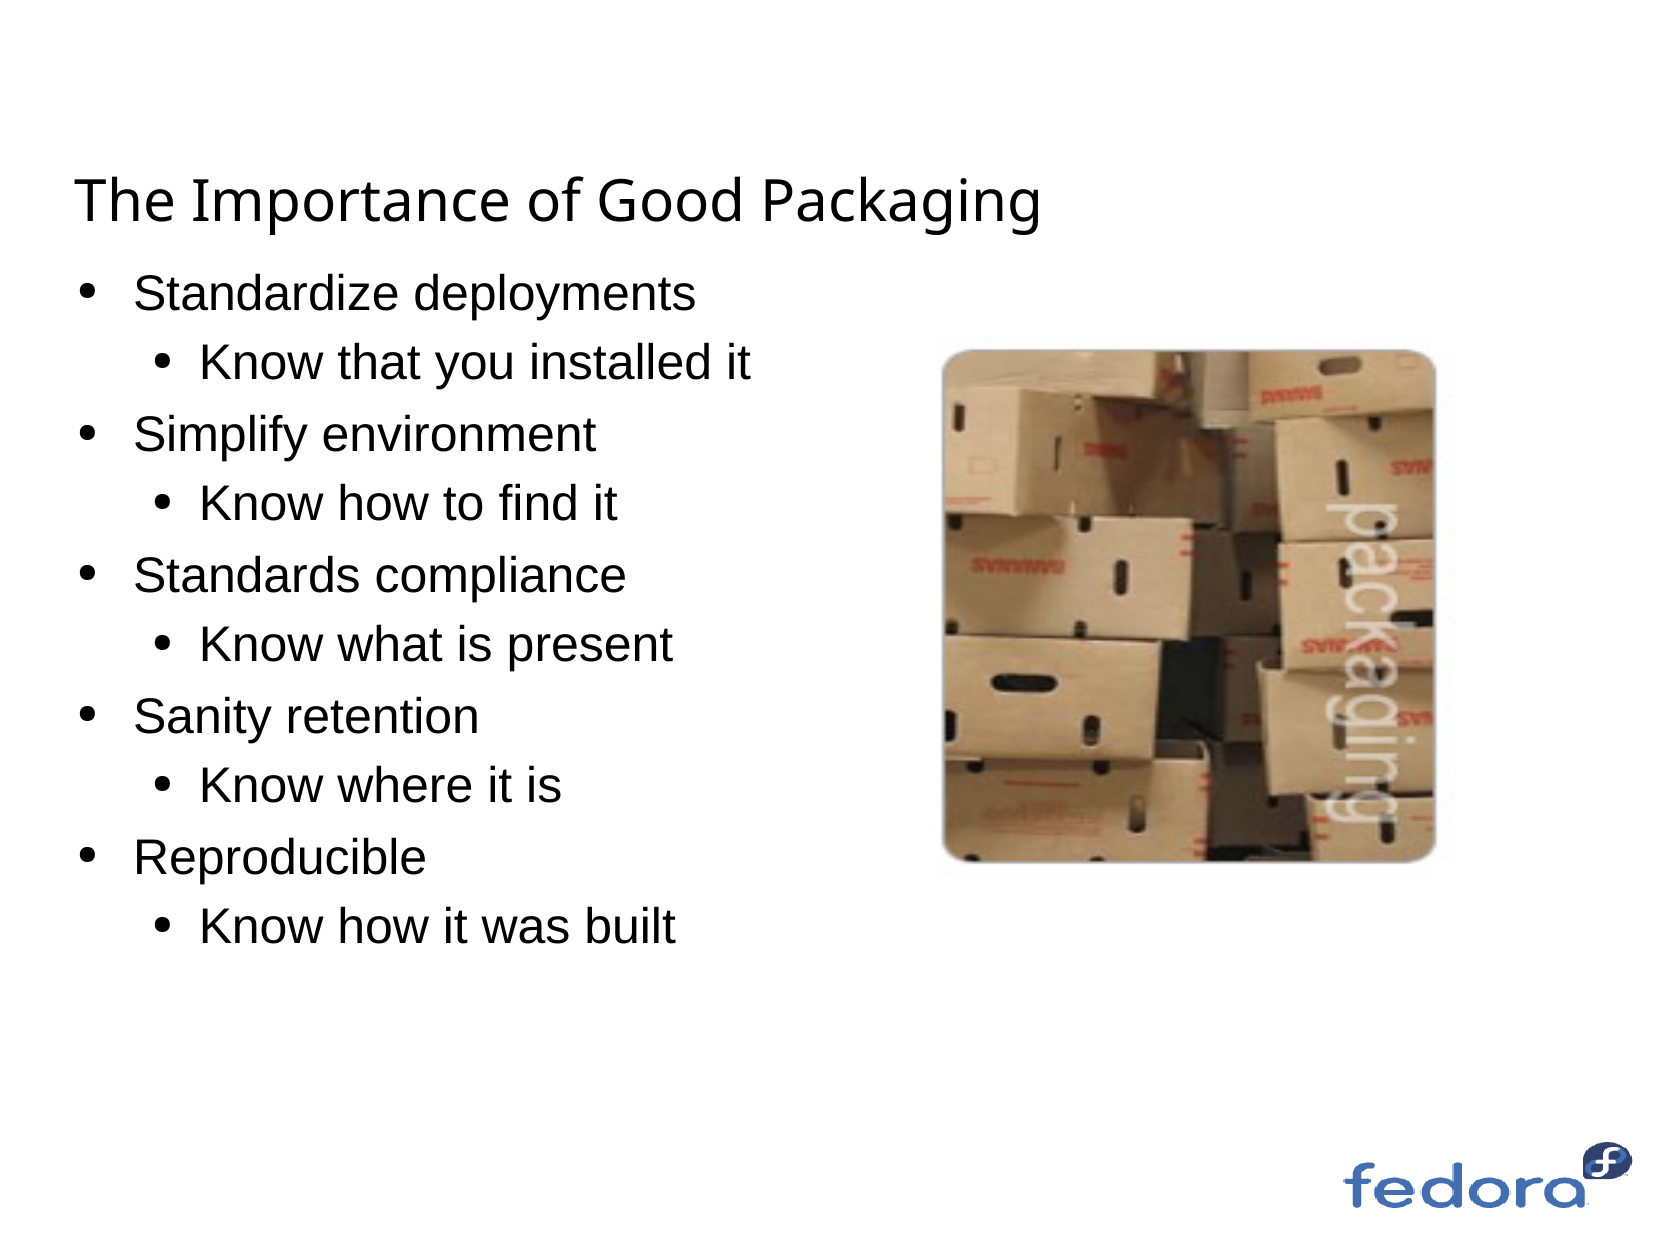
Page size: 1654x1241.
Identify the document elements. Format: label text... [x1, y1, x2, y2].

picture [1332, 1124, 1651, 1227]
list Standardize deployments Know that you installed it Simplify environment Know how to find it Standards compliance Know what is present Sanity retention Know where it is Reproducible Know how it was built [77, 264, 772, 1174]
picture [914, 336, 1489, 883]
title The Importance of Good Packaging [74, 140, 1506, 259]
